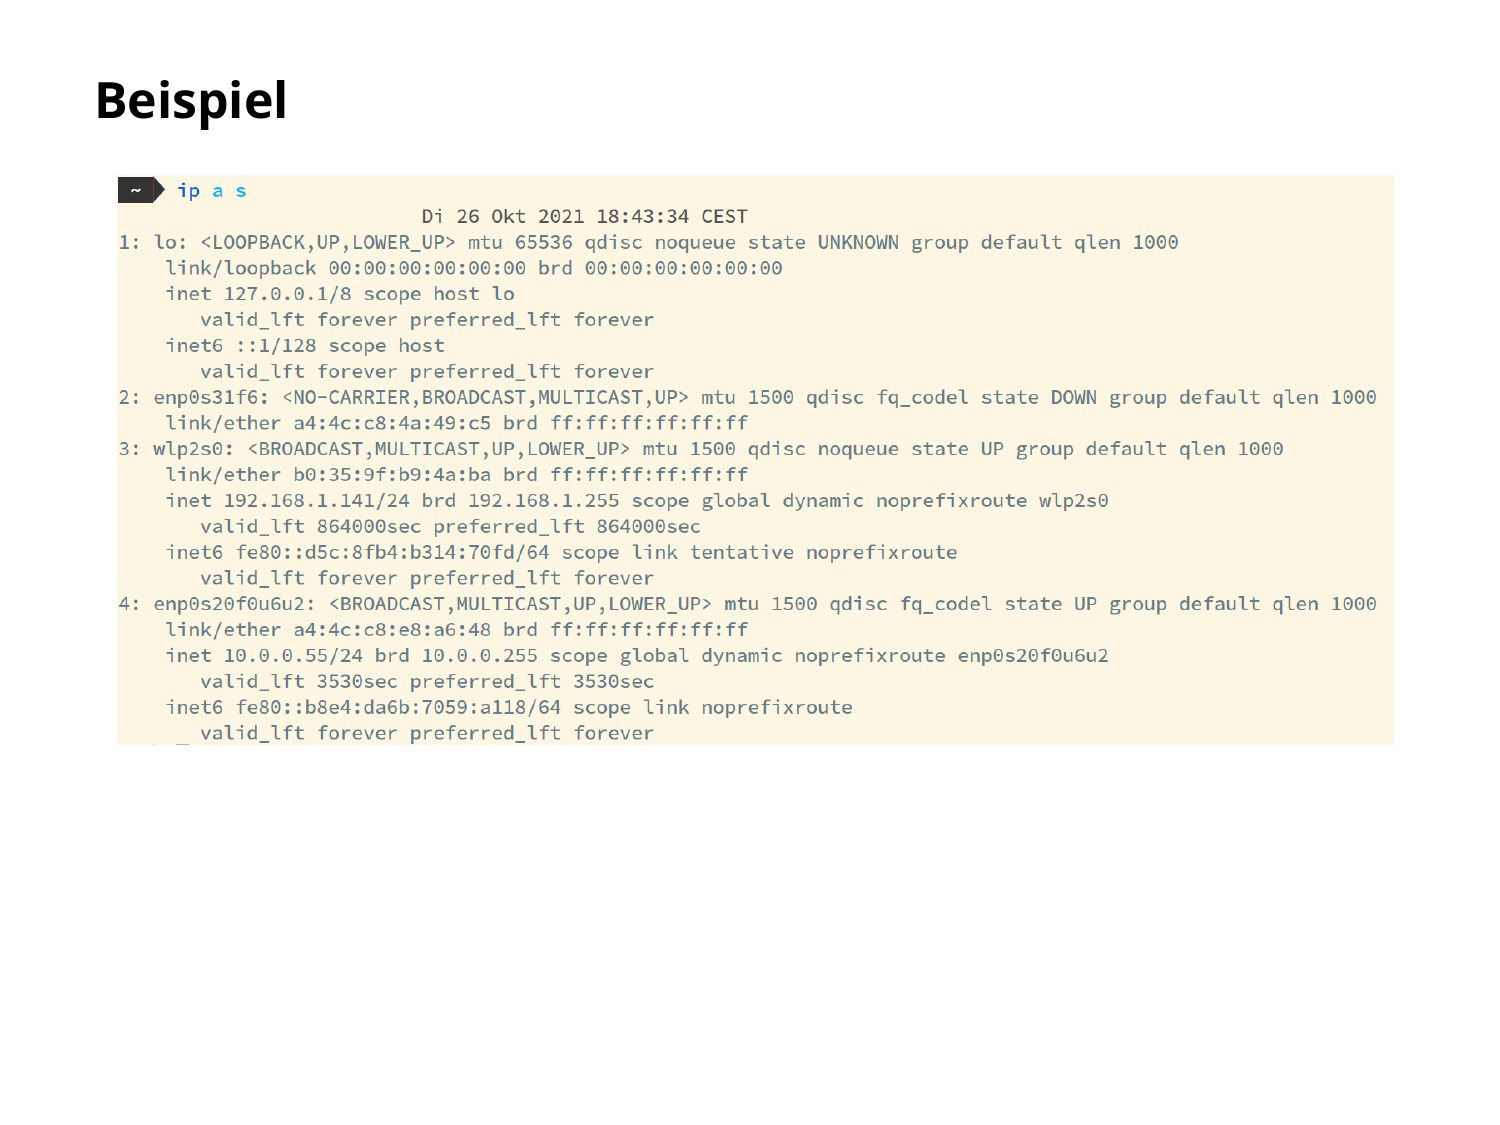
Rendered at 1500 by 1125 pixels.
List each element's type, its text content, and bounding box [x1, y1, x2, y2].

picture [117, 175, 1394, 745]
title Beispiel [79, 59, 1430, 139]
